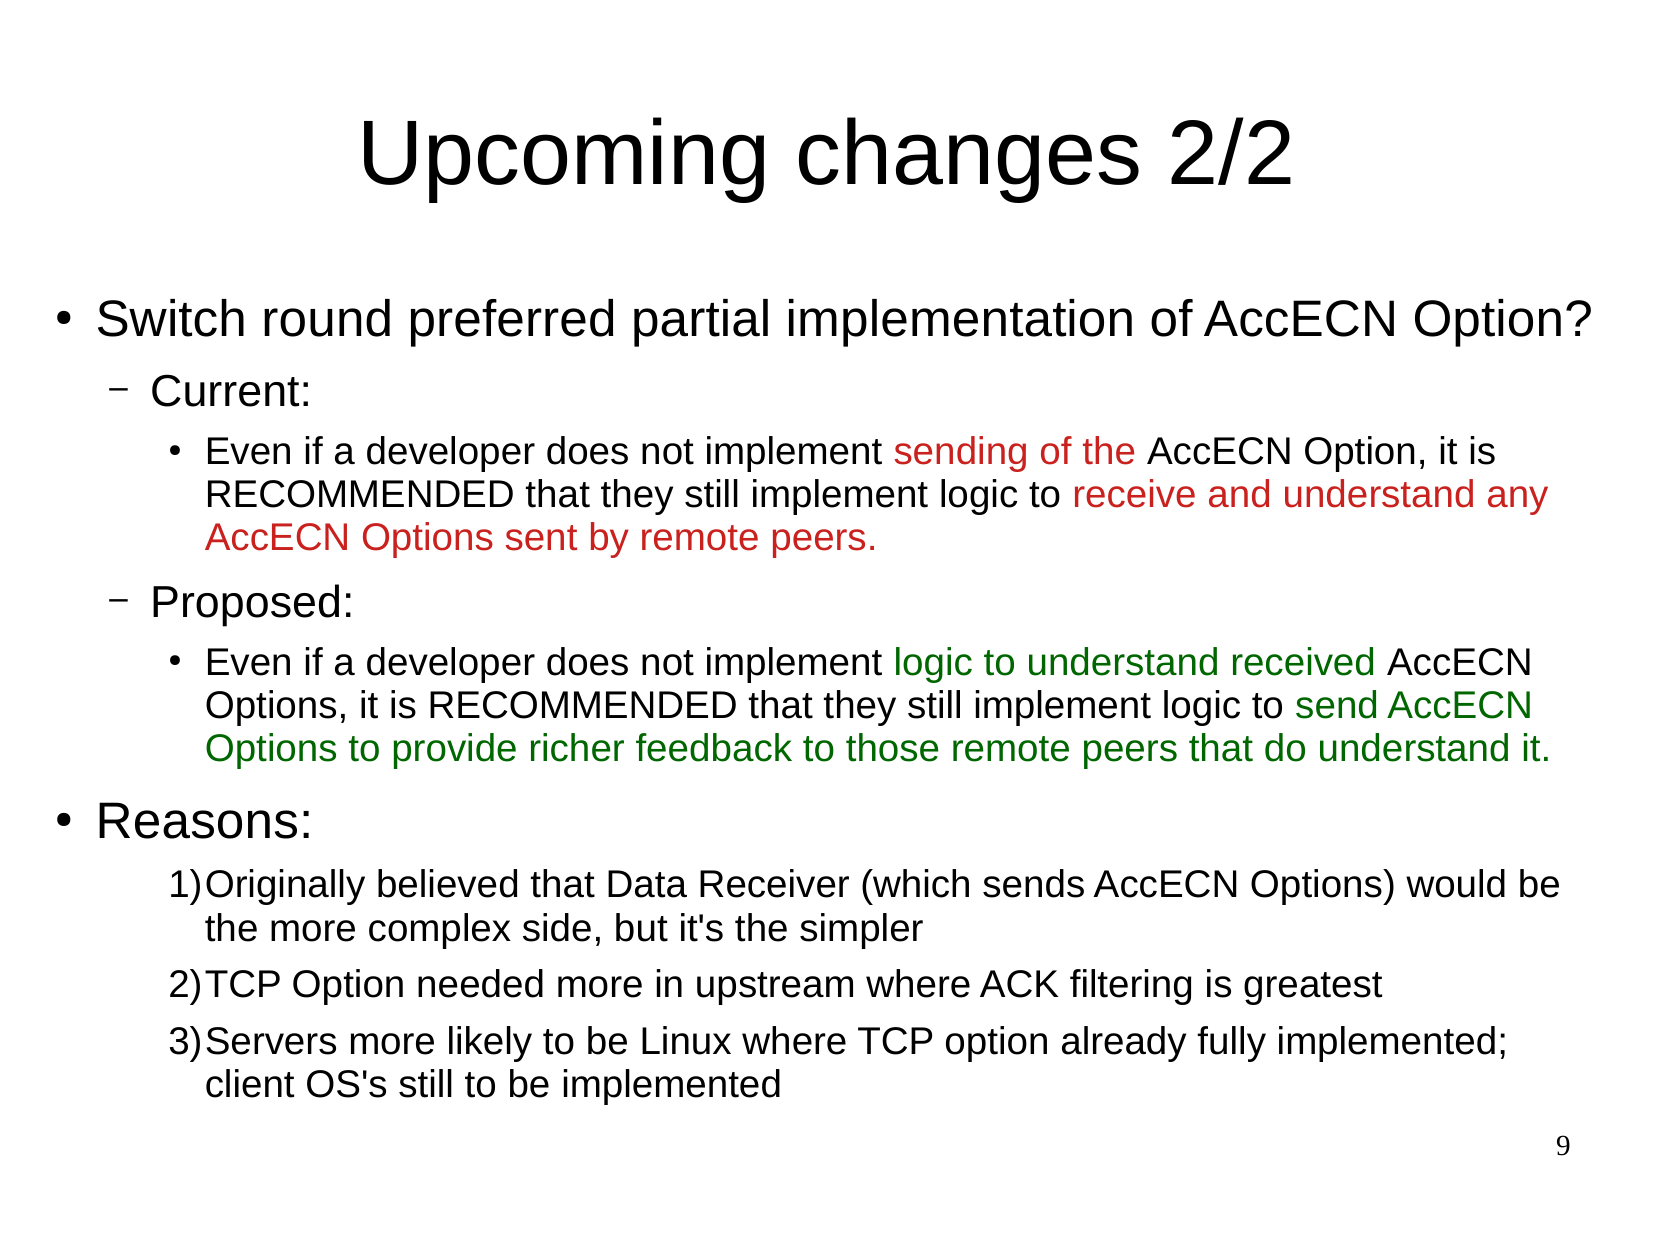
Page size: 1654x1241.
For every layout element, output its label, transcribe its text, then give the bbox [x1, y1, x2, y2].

list Switch round preferred partial implementation of AccECN Option? Current: Even if a developer does not implement sending of the AccECN Option, it is RECOMMENDED that they still implement logic to receive and understand any AccECN Options sent by remote peers. Proposed: Even if a developer does not implement logic to understand received AccECN Options, it is RECOMMENDED that they still implement logic to send AccECN Options to provide richer feedback to those remote peers that do understand it. Reasons: Originally believed that Data Receiver (which sends AccECN Options) would be the more complex side, but it's the simpler TCP Option needed more in upstream where ACK filtering is greatest Servers more likely to be Linux where TCP option already fully implemented; client OS's still to be implemented [41, 290, 1602, 1177]
title Upcoming changes 2/2 [82, 49, 1571, 257]
